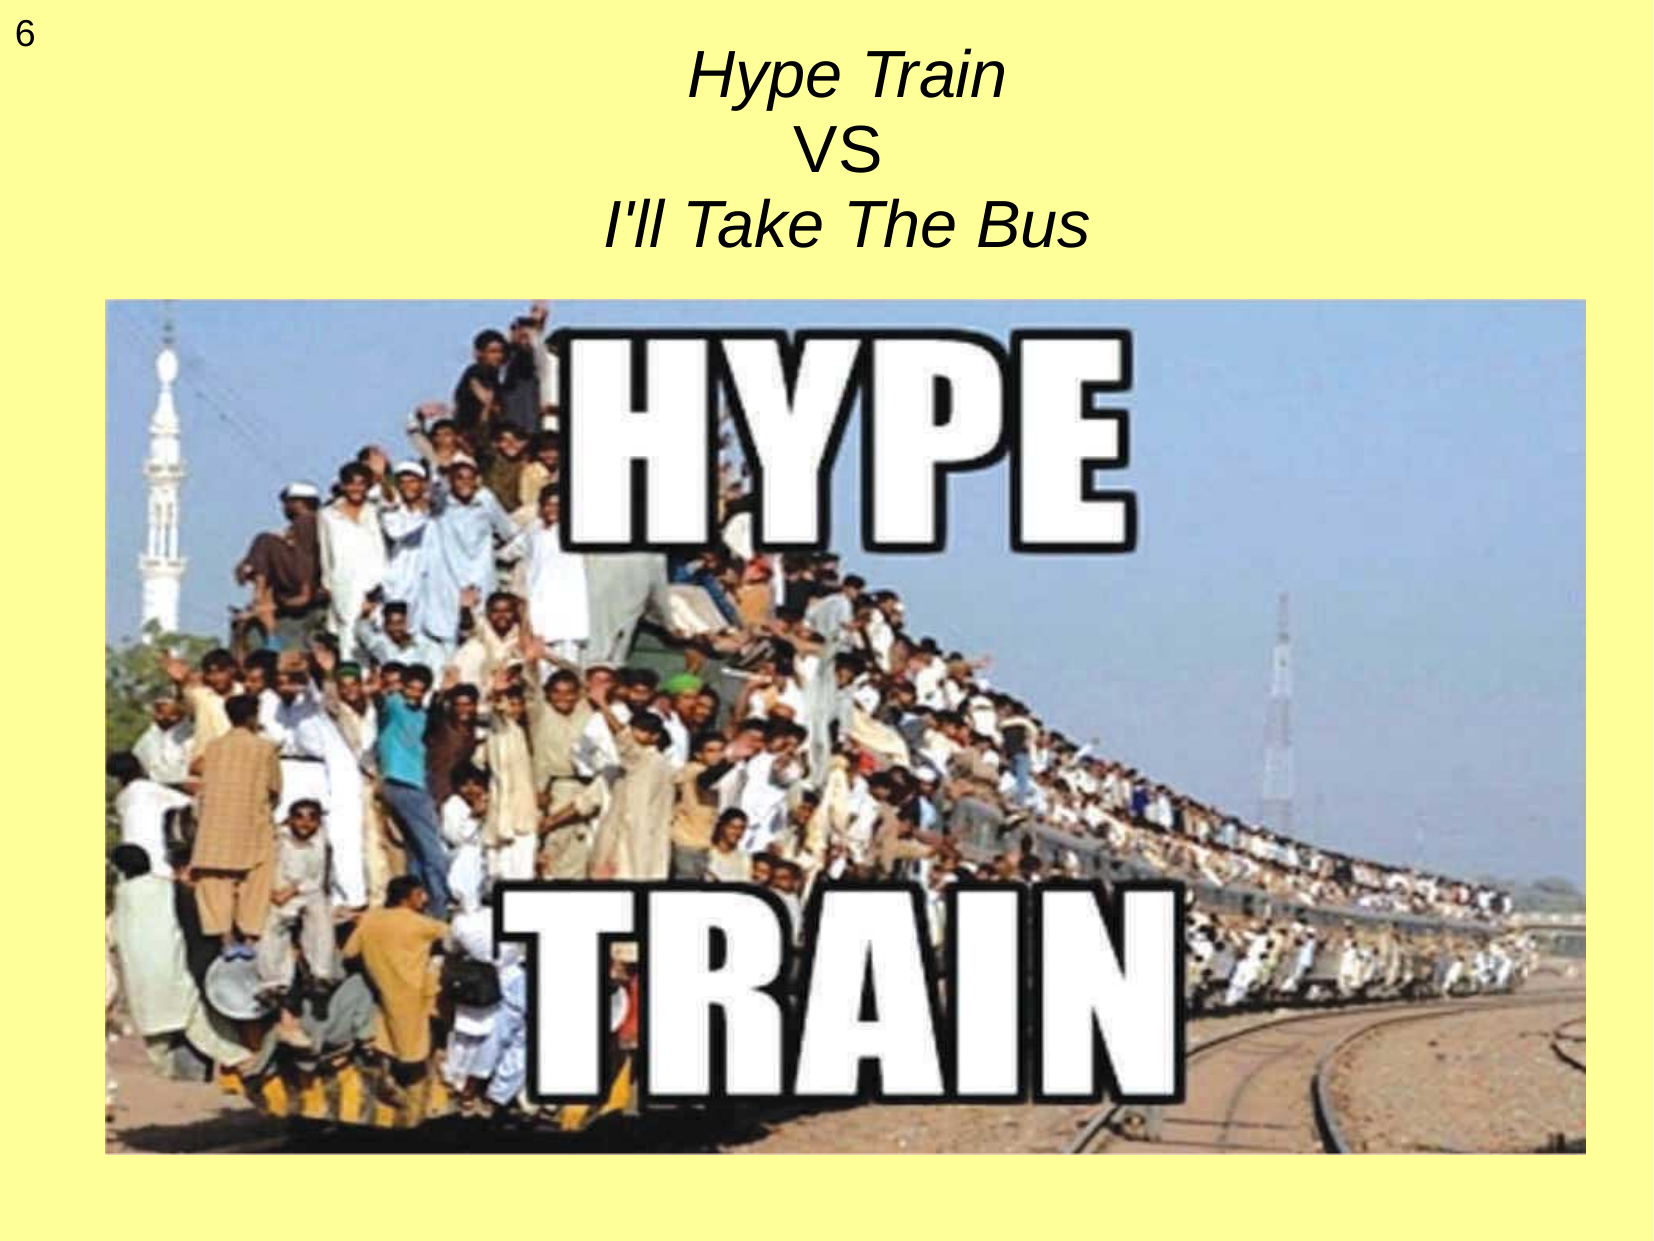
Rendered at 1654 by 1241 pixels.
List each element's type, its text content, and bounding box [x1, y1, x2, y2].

picture [105, 299, 1586, 1156]
text_box Hype Train VS I'll Take The Bus [75, 30, 1621, 268]
text_box <number> [0, 5, 658, 76]
